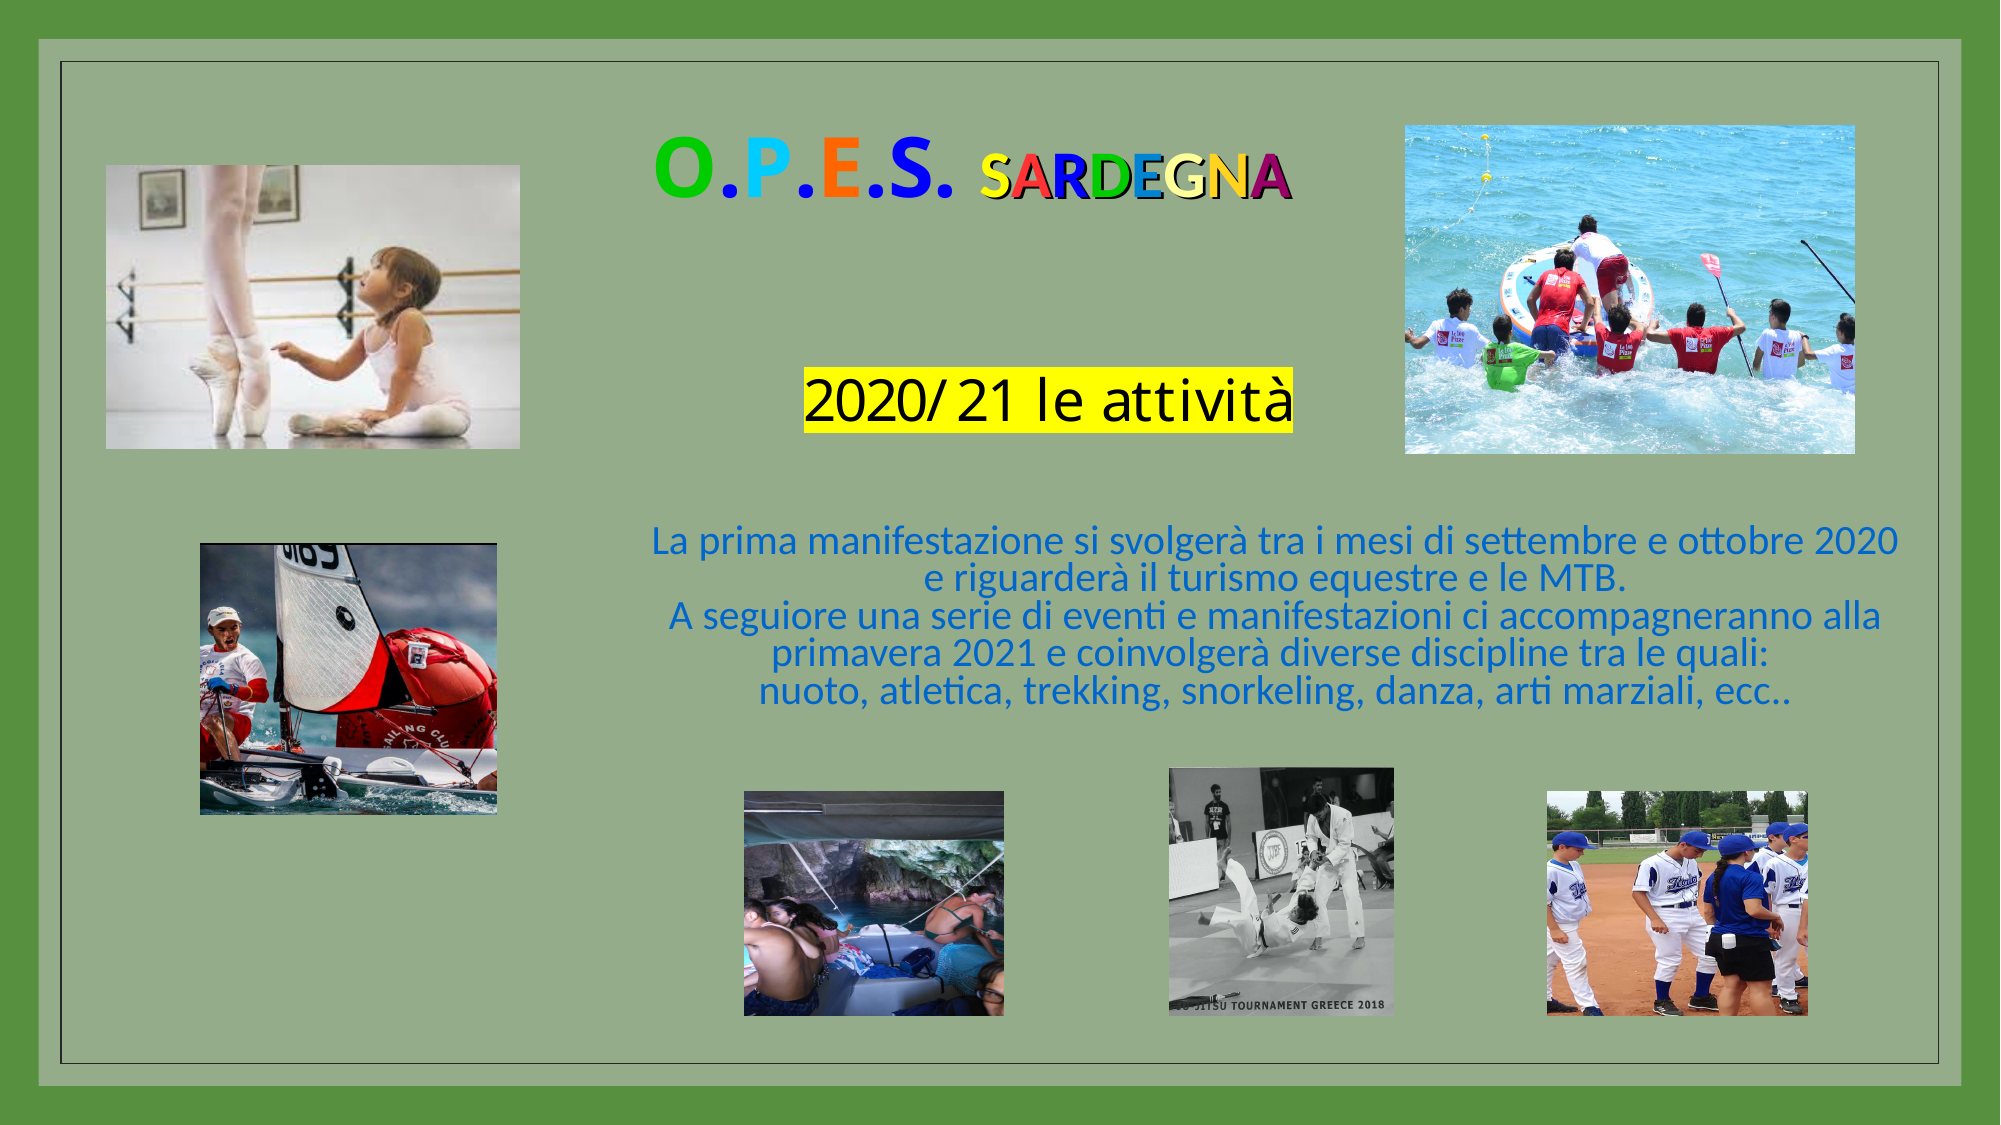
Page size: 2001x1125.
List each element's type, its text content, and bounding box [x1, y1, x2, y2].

text_box O.P.E.S. SARDEGNA [484, 120, 1459, 213]
picture [1169, 767, 1394, 1016]
picture [1405, 125, 1855, 454]
chart [685, 342, 1687, 518]
picture [1547, 791, 1808, 1016]
title La prima manifestazione si svolgerà tra i mesi di settembre e ottobre 2020 e riguarderà il turismo equestre e le MTB. A seguiore una serie di eventi e manifestazioni ci accompagneranno alla primavera 2021 e coinvolgerà diverse discipline tra le quali: nuoto, atletica, trekking, snorkeling, danza, arti marziali, ecc.. [649, 496, 1902, 782]
picture [200, 543, 497, 815]
picture [744, 791, 1004, 1016]
picture [106, 165, 520, 449]
